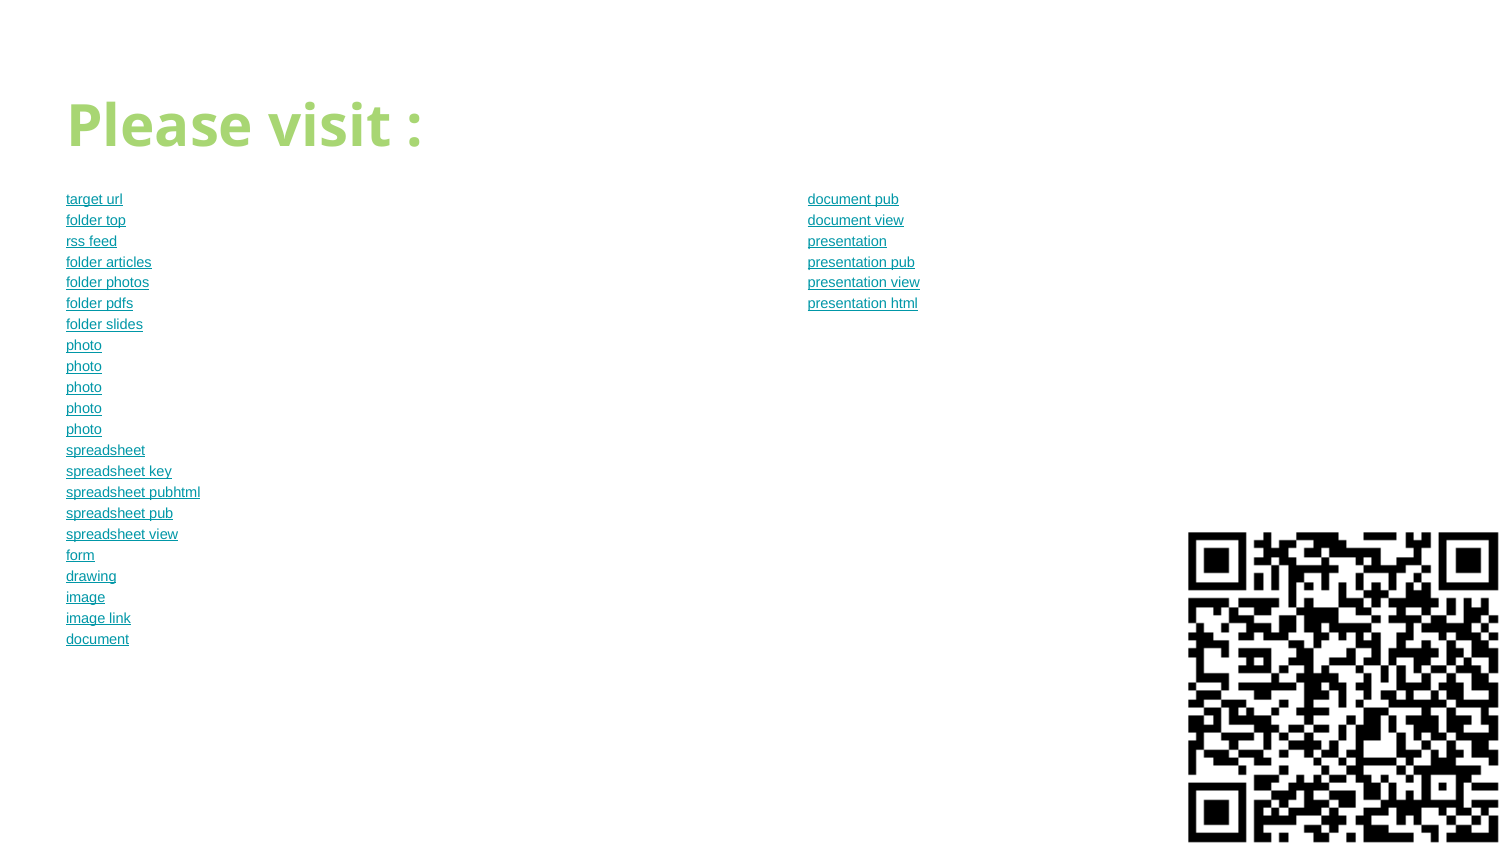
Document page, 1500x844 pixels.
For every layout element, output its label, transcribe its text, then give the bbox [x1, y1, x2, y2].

list document pub document view presentation presentation pub presentation view presentation html [792, 189, 1449, 750]
list target url folder top rss feed folder articles folder photos folder pdfs folder slides photo photo photo photo photo spreadsheet spreadsheet key spreadsheet pubhtml spreadsheet pub spreadsheet view form drawing image image link document [51, 189, 708, 750]
picture [1187, 531, 1500, 844]
title Please visit : [51, 72, 1449, 167]
